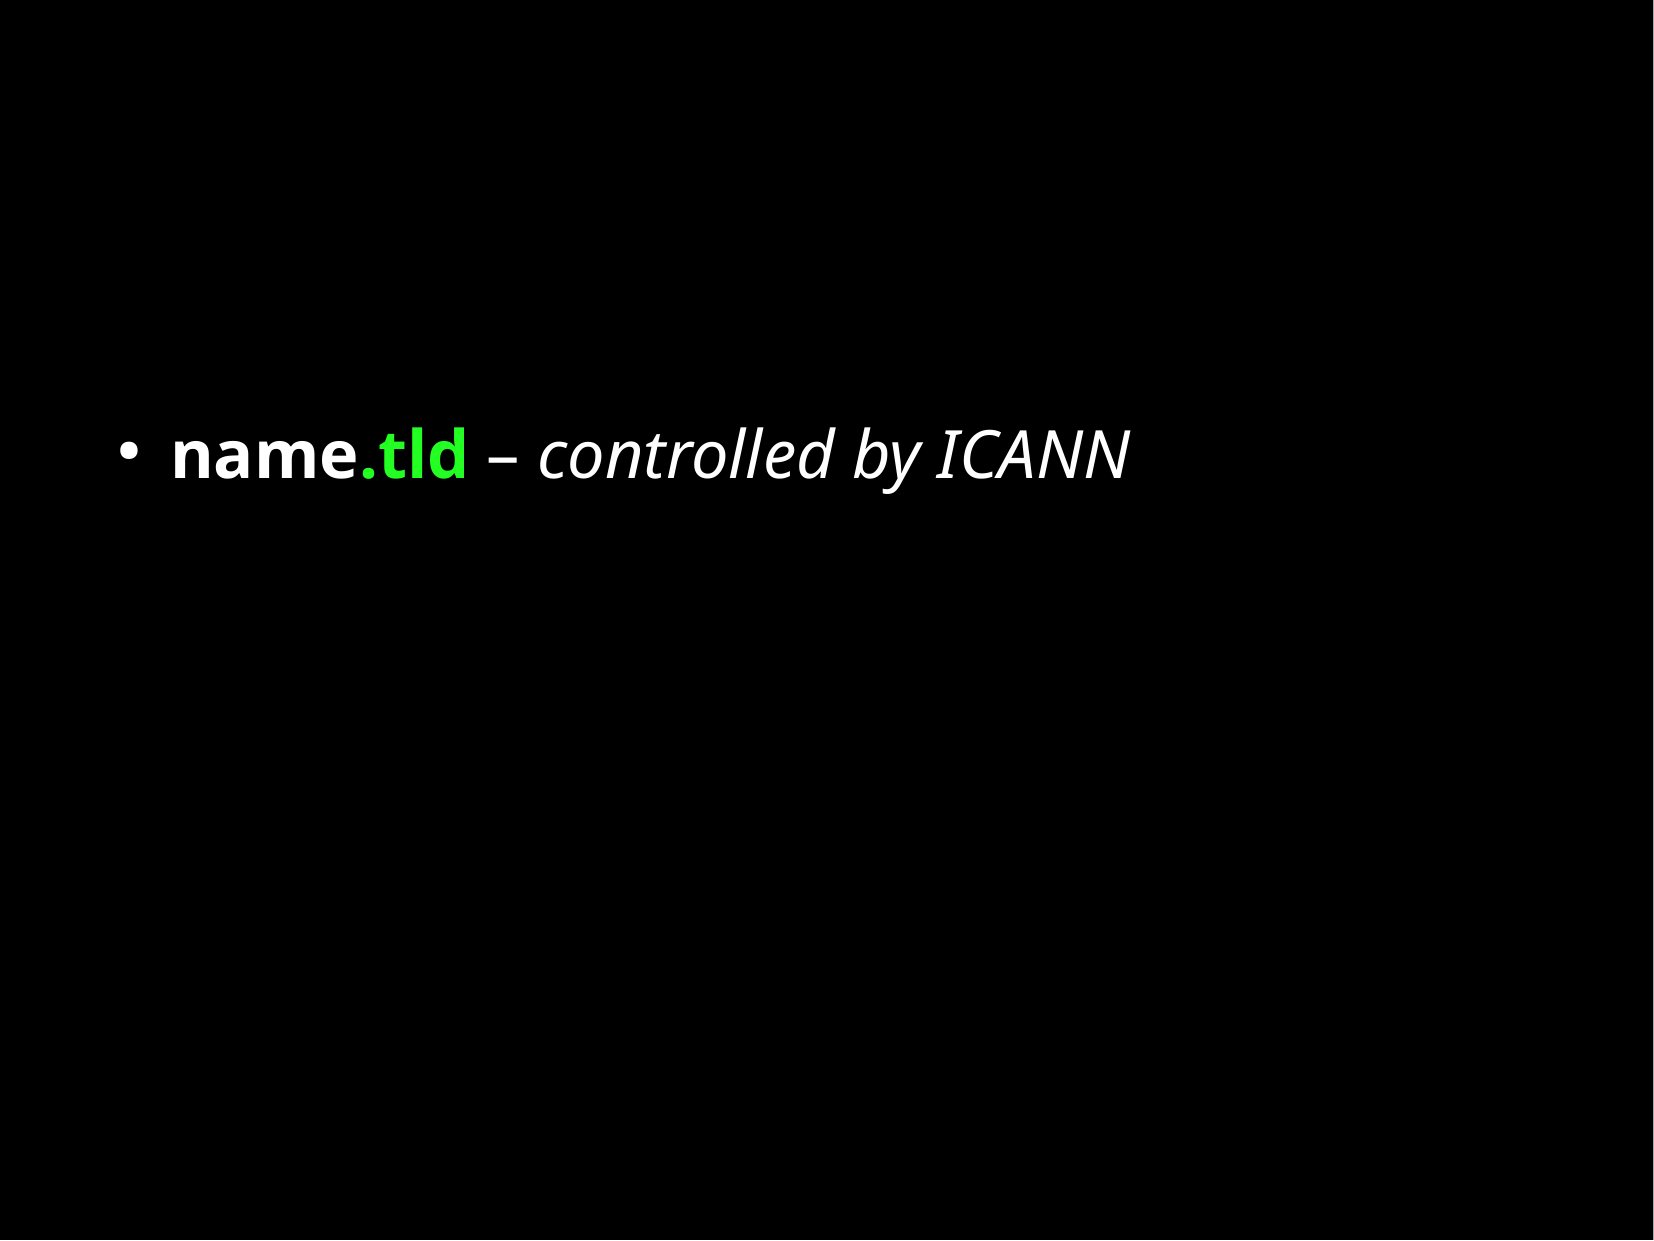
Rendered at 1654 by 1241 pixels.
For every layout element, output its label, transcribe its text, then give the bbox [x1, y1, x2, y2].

list name.tld – controlled by ICANN [99, 406, 1555, 834]
